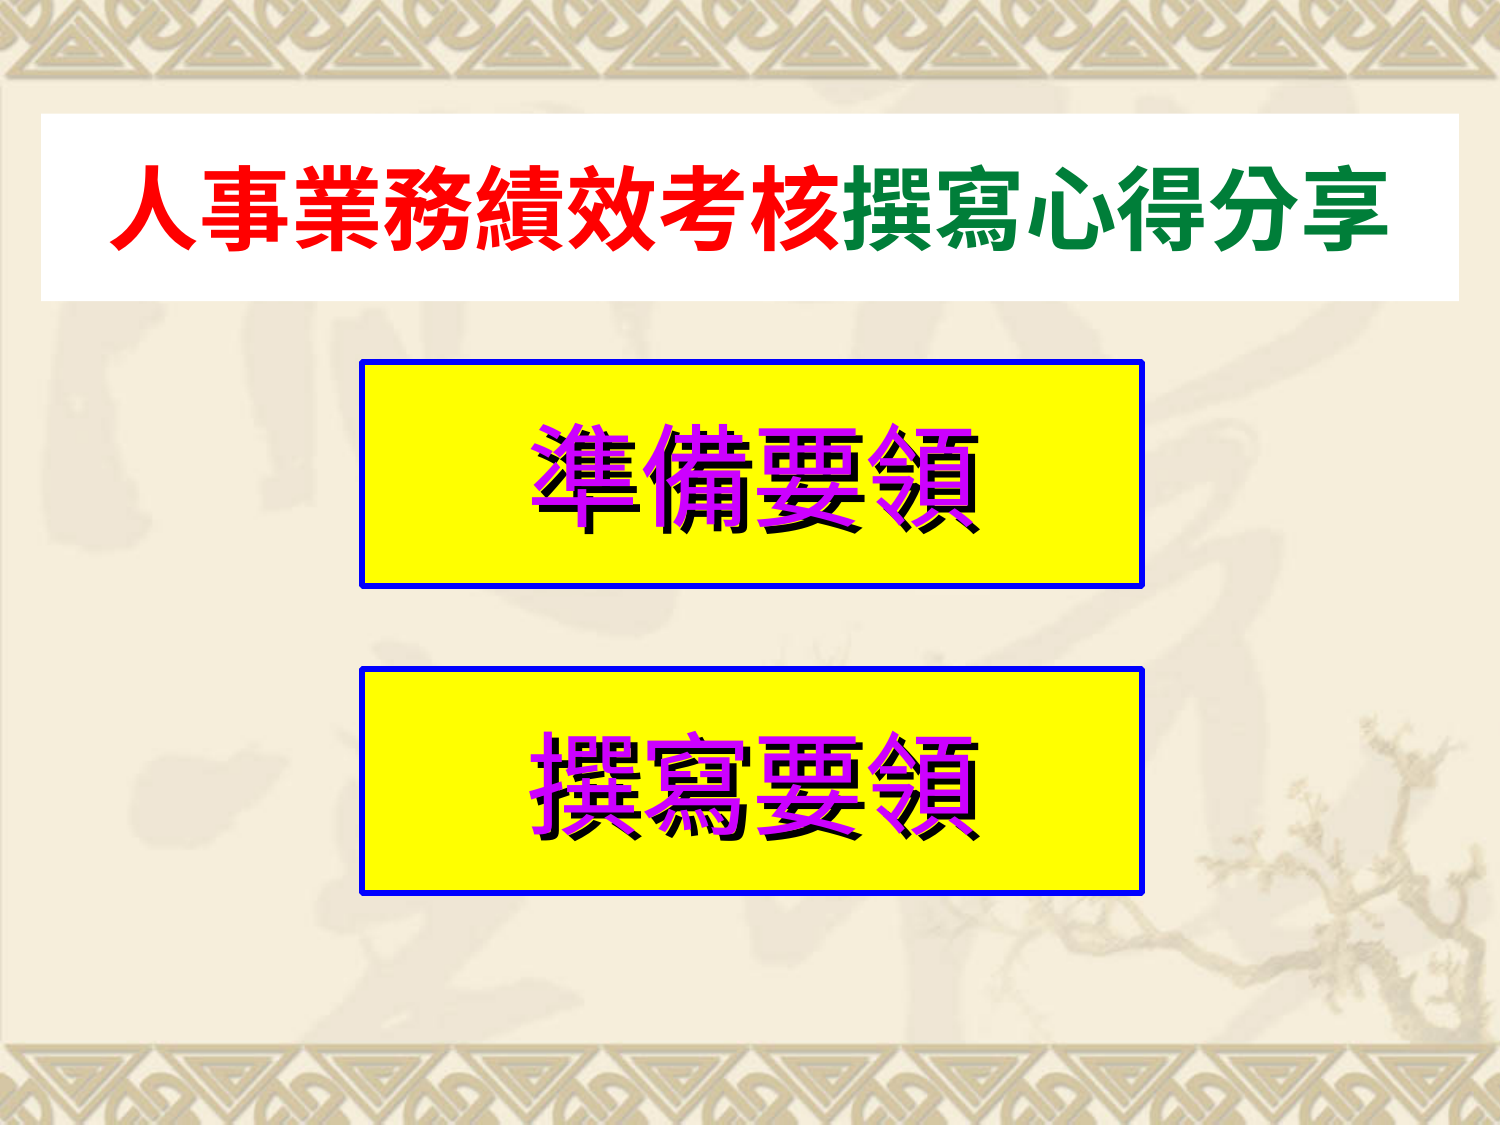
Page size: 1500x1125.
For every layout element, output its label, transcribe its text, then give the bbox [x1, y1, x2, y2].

picture [0, 0, 1500, 1125]
title 人事業務績效考核撰寫心得分享 [41, 113, 1459, 302]
text_box 準備要領 [362, 361, 1142, 587]
text_box 撰寫要領 [362, 668, 1142, 894]
